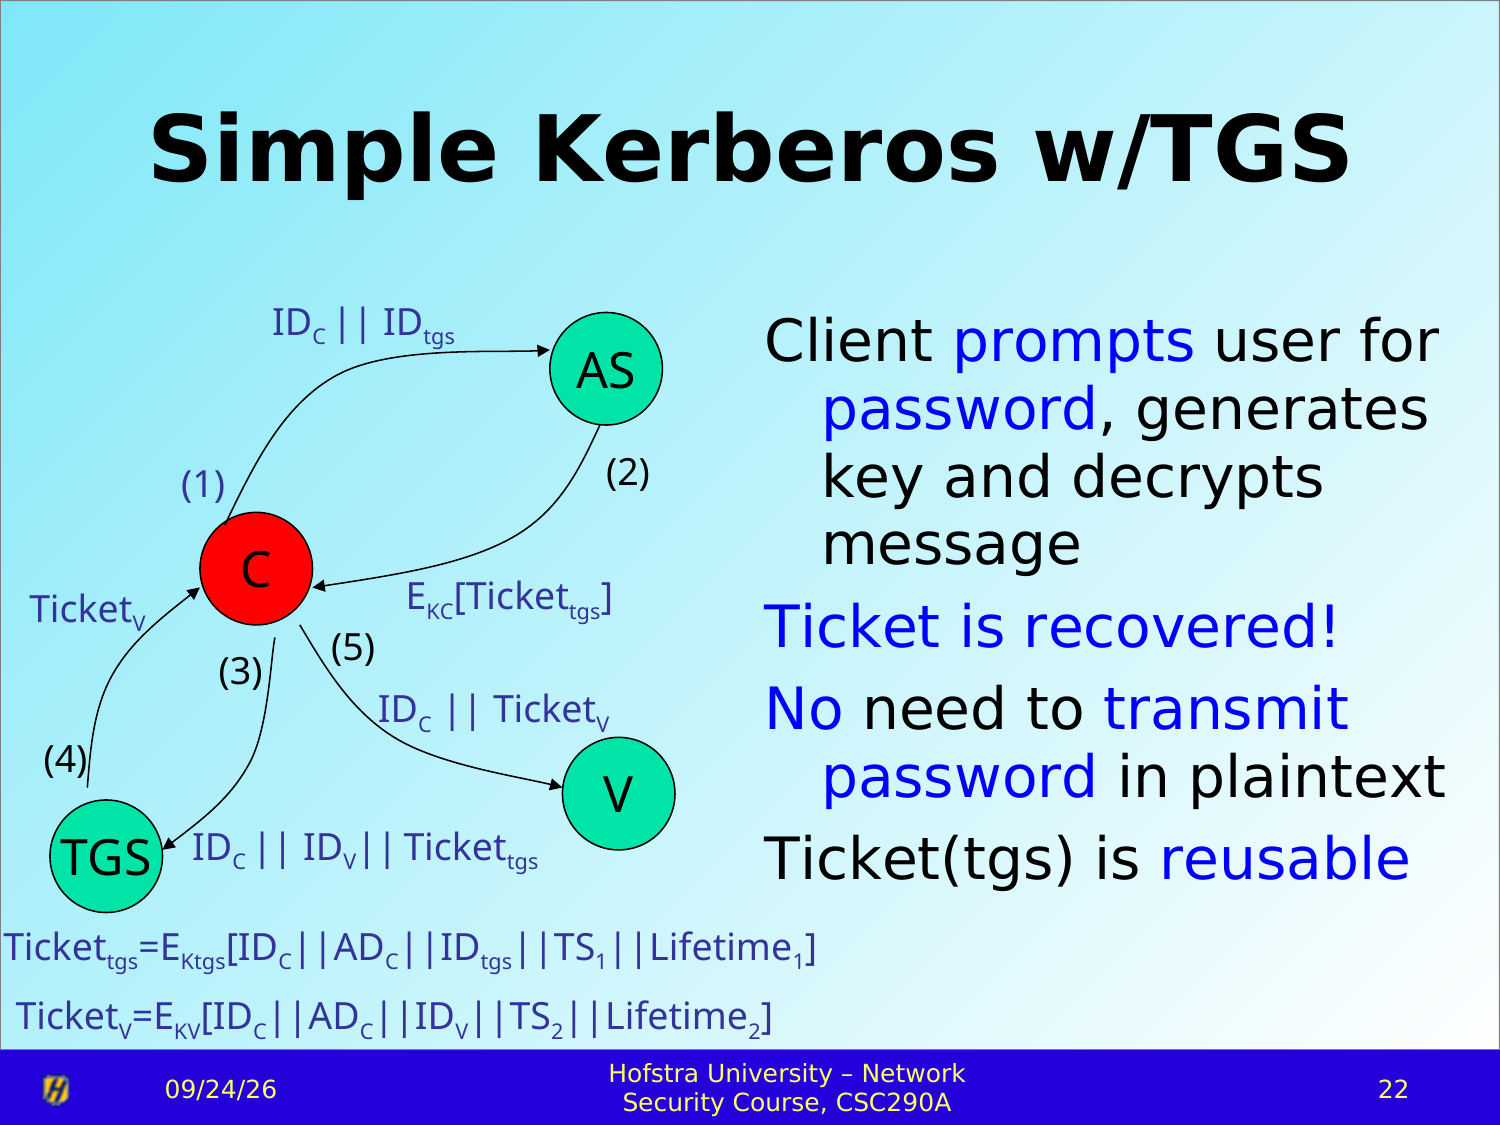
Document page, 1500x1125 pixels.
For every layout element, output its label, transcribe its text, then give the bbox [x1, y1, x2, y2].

text_box TicketV=EKV[IDC||ADC||IDV||TS2||Lifetime2] [0, 984, 798, 1054]
text_box EKC[Tickettgs] [390, 562, 638, 634]
text_box (2) [591, 437, 675, 504]
text_box TGS [49, 799, 163, 912]
title Simple Kerberos w/TGS [112, 84, 1391, 212]
text_box (3) [203, 637, 288, 704]
text_box AS [549, 312, 663, 426]
text_box IDC || TicketV [363, 674, 634, 747]
text_box IDC || IDtgs [257, 287, 476, 359]
text_box C [199, 512, 313, 625]
text_box (4) [28, 724, 113, 792]
text_box V [562, 739, 676, 850]
text_box TicketV [12, 574, 163, 647]
picture [37, 1072, 76, 1110]
text_box (5) [316, 612, 400, 679]
list Client prompts user for password, generates key and decrypts message Ticket is recovered! No need to transmit password in plaintext Ticket(tgs) is reusable [750, 299, 1500, 976]
text_box (1) [166, 449, 250, 517]
text_box Tickettgs=EKtgs[IDC||ADC||IDtgs||TS1||Lifetime1] [0, 912, 842, 984]
text_box IDC || IDV|| Tickettgs [177, 812, 554, 884]
